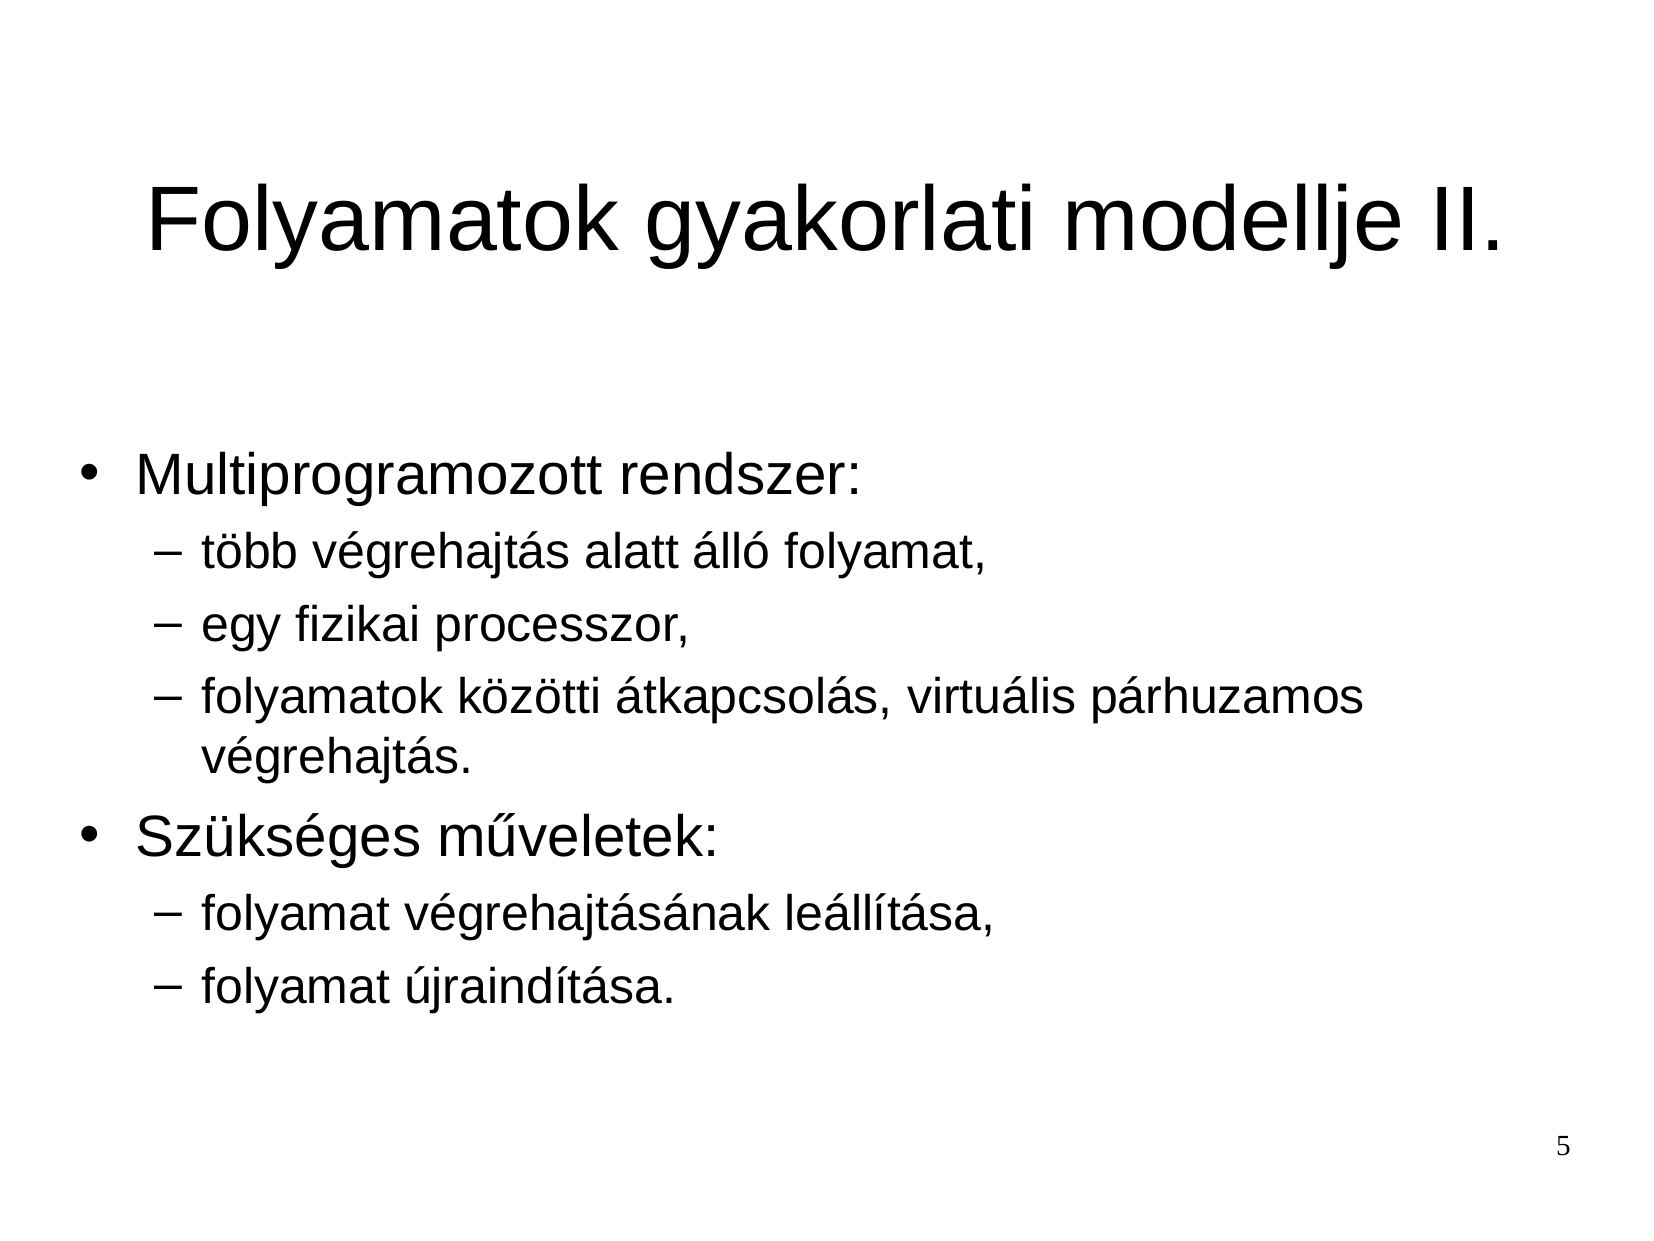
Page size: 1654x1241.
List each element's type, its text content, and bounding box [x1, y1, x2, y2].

title Folyamatok gyakorlati modellje II. [124, 110, 1530, 317]
list Multiprogramozott rendszer: több végrehajtás alatt álló folyamat, egy fizikai processzor, folyamatok közötti átkapcsolás, virtuális párhuzamos végrehajtás. Szükséges műveletek: folyamat végrehajtásának leállítása, folyamat újraindítása. [64, 344, 1584, 1163]
